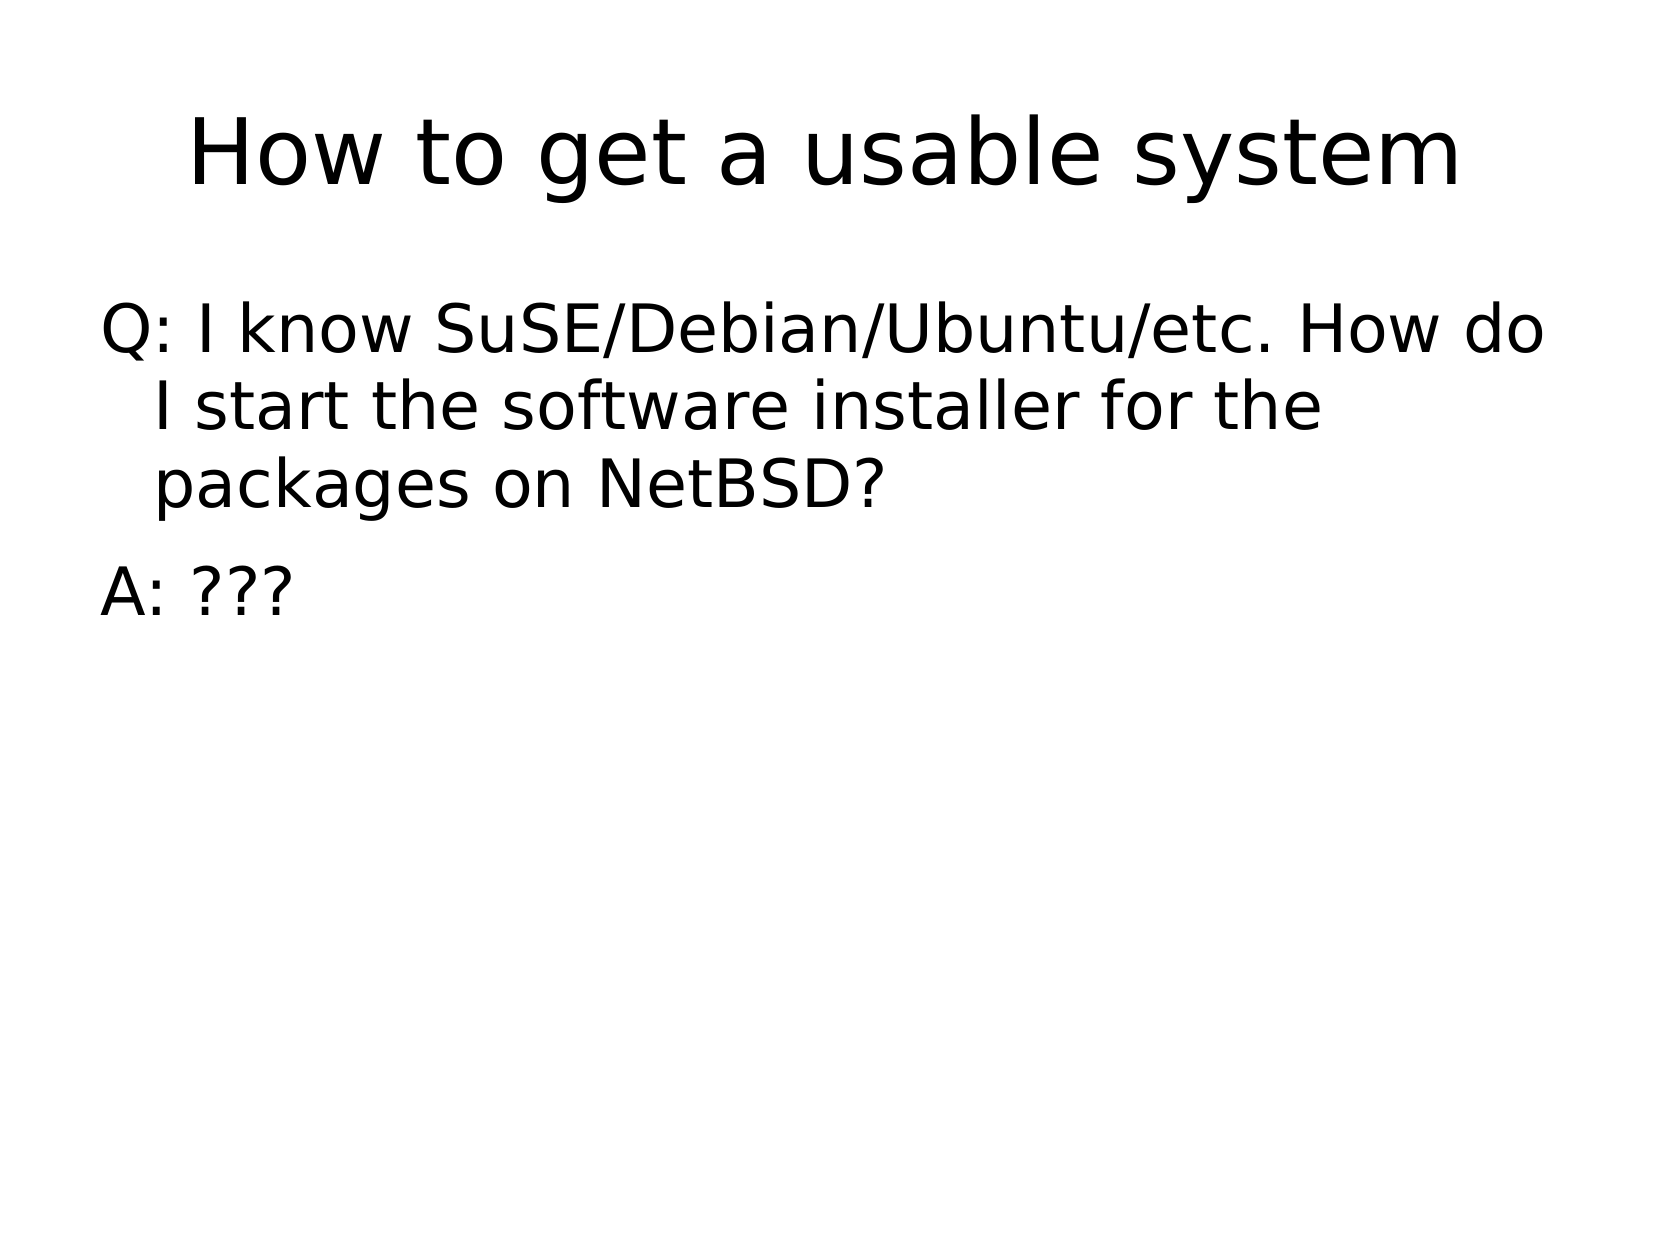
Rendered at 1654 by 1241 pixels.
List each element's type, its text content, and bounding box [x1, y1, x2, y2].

title How to get a usable system [82, 56, 1571, 250]
list Q: I know SuSE/Debian/Ubuntu/etc. How do I start the software installer for the packages on NetBSD? A: ??? [82, 290, 1571, 1094]
